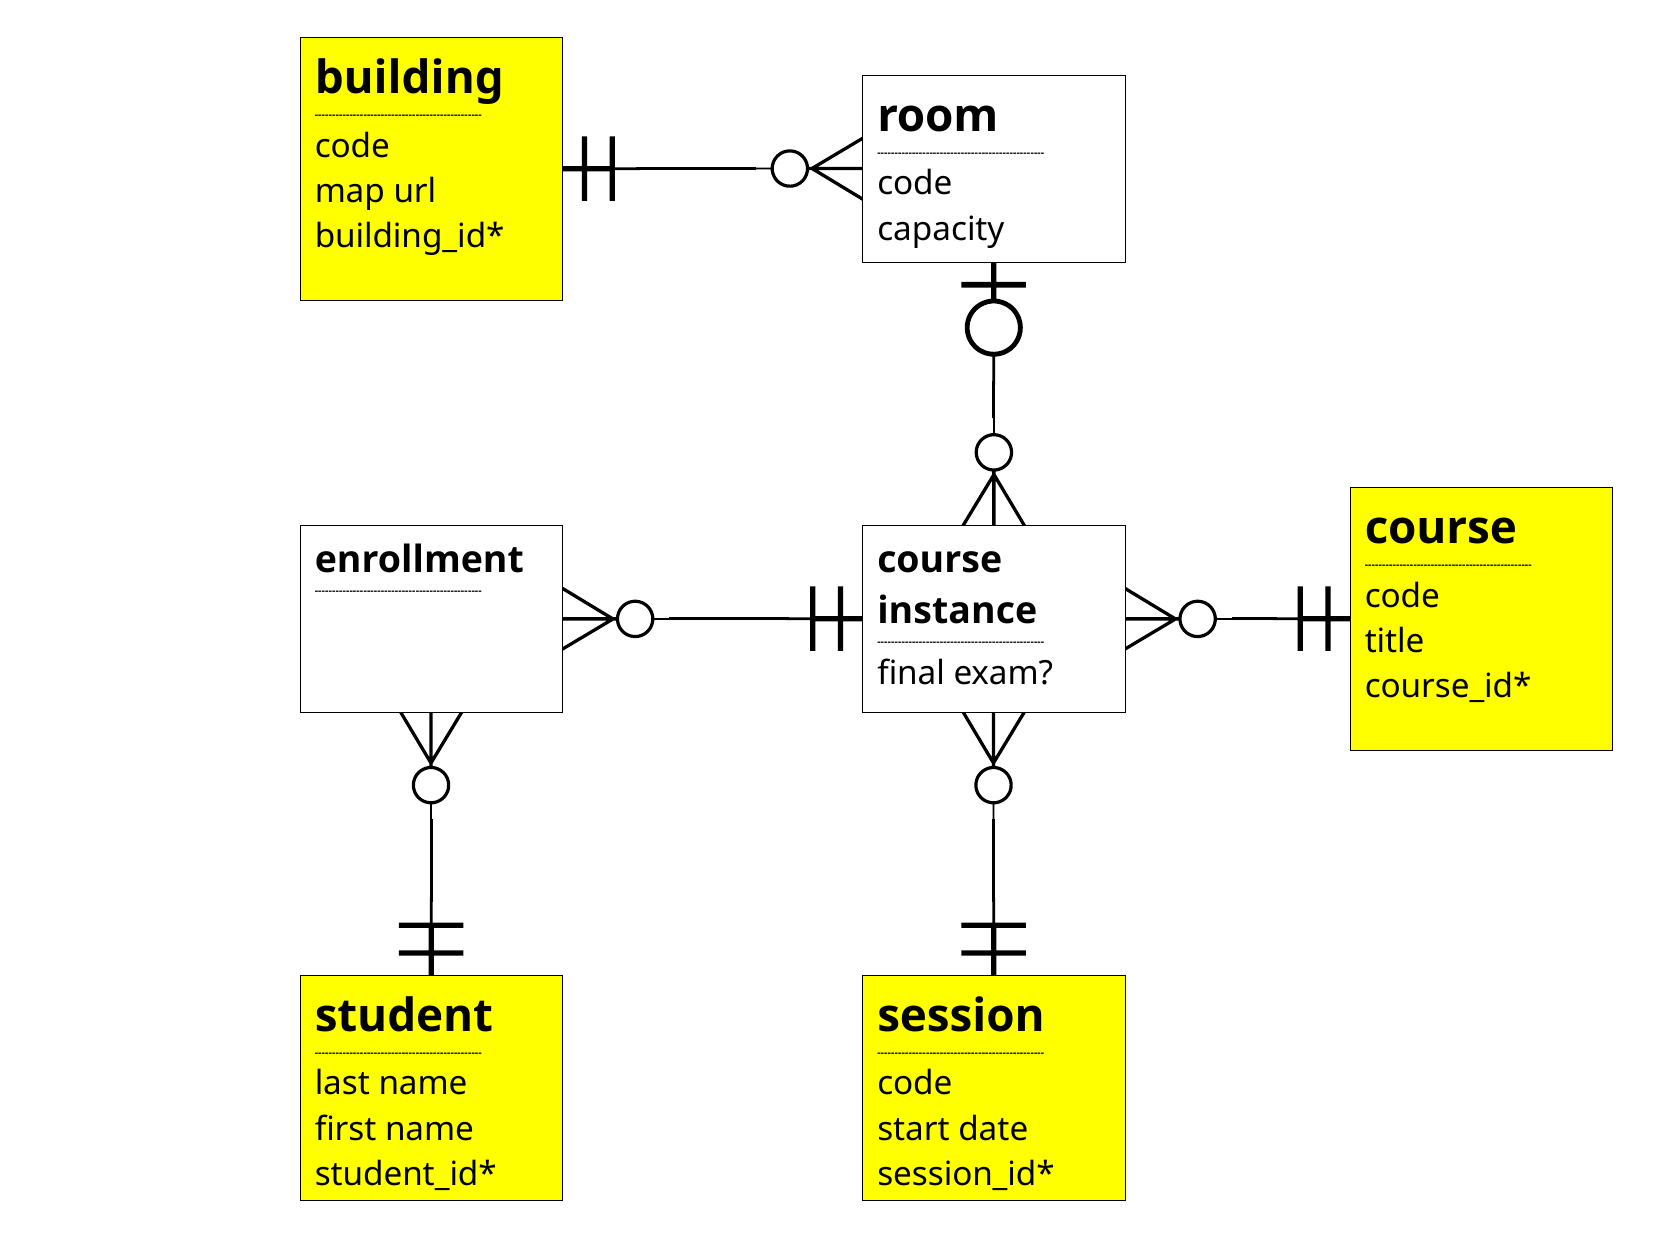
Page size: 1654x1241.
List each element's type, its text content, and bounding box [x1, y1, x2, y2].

text_box student ------------------------------------------------ last name first name student_id* [300, 975, 563, 1201]
text_box room ------------------------------------------------ code capacity [862, 75, 1126, 263]
text_box session ------------------------------------------------ code start date session_id* [862, 975, 1126, 1201]
text_box course ------------------------------------------------ code title course_id* [1350, 487, 1613, 751]
text_box building ------------------------------------------------ code map url building_id* [300, 37, 563, 301]
text_box course instance ------------------------------------------------ final exam? [862, 525, 1126, 713]
text_box enrollment ------------------------------------------------ [300, 525, 563, 713]
